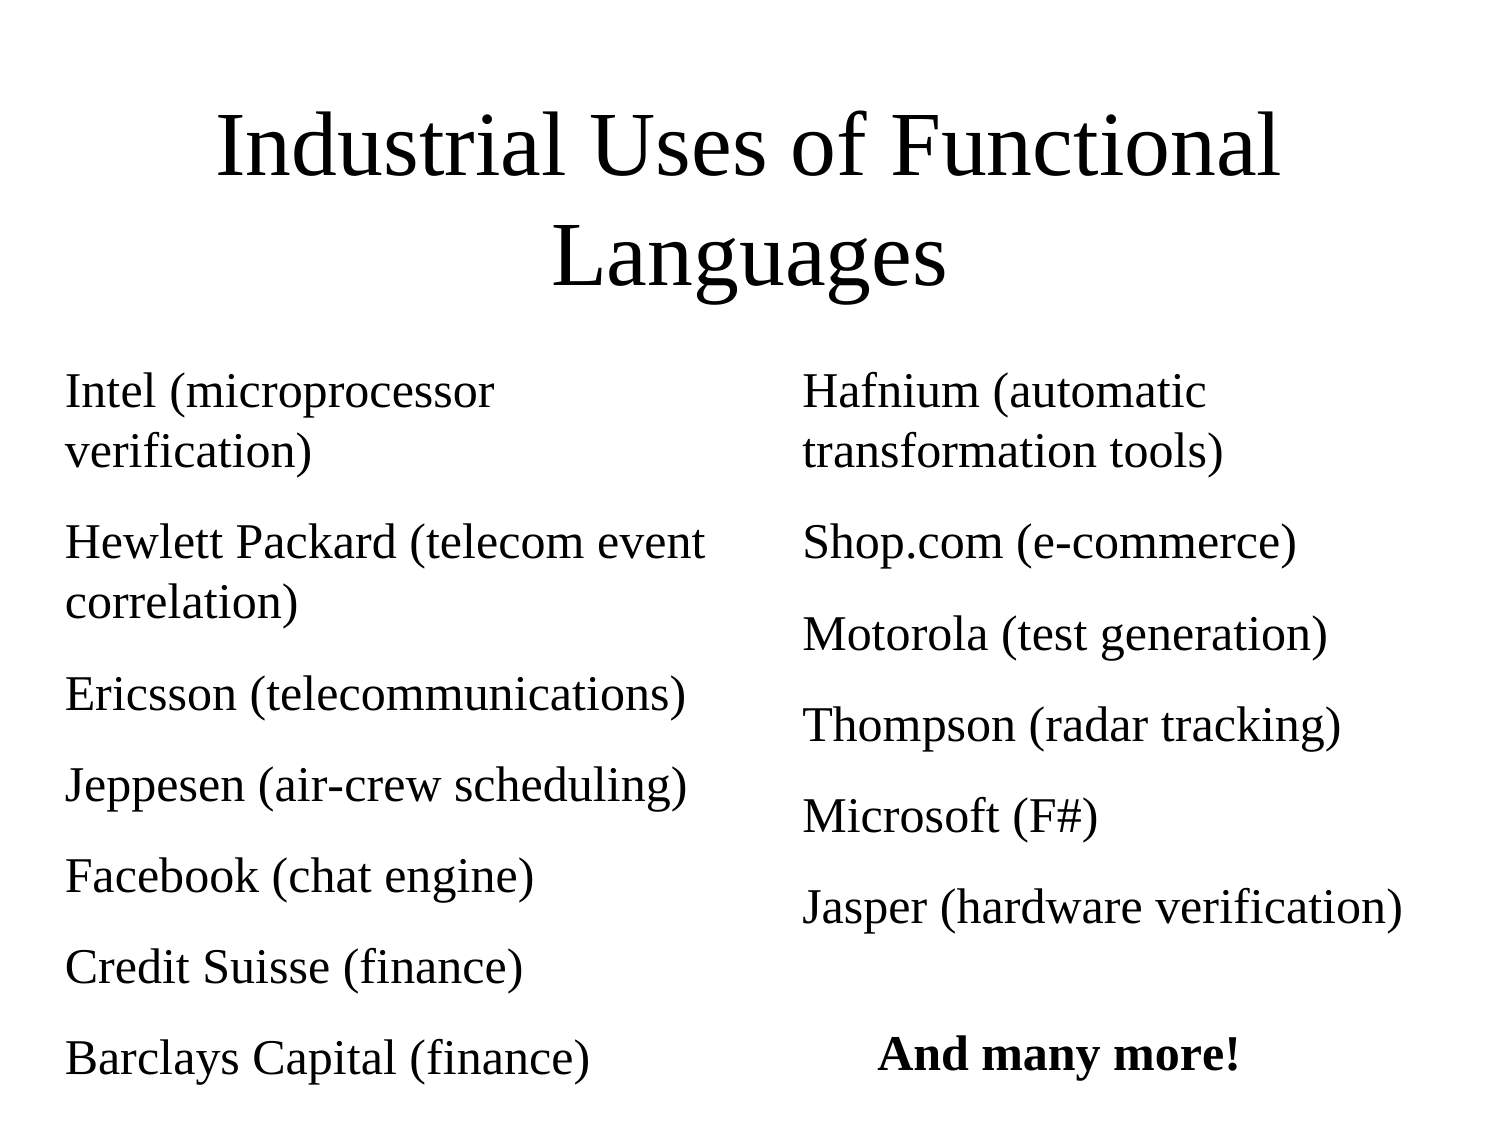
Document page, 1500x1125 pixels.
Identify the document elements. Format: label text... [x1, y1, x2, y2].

text_box Hafnium (automatic transformation tools) Shop.com (e-commerce) Motorola (test generation) Thompson (radar tracking) Microsoft (F#) Jasper (hardware verification) [787, 350, 1426, 942]
text_box And many more! [862, 1012, 1313, 1088]
title Industrial Uses of Functional Languages [112, 76, 1388, 312]
text_box Intel (microprocessor verification) Hewlett Packard (telecom event correlation) Ericsson (telecommunications) Jeppesen (air-crew scheduling) Facebook (chat engine) Credit Suisse (finance) Barclays Capital (finance) [49, 349, 738, 1093]
